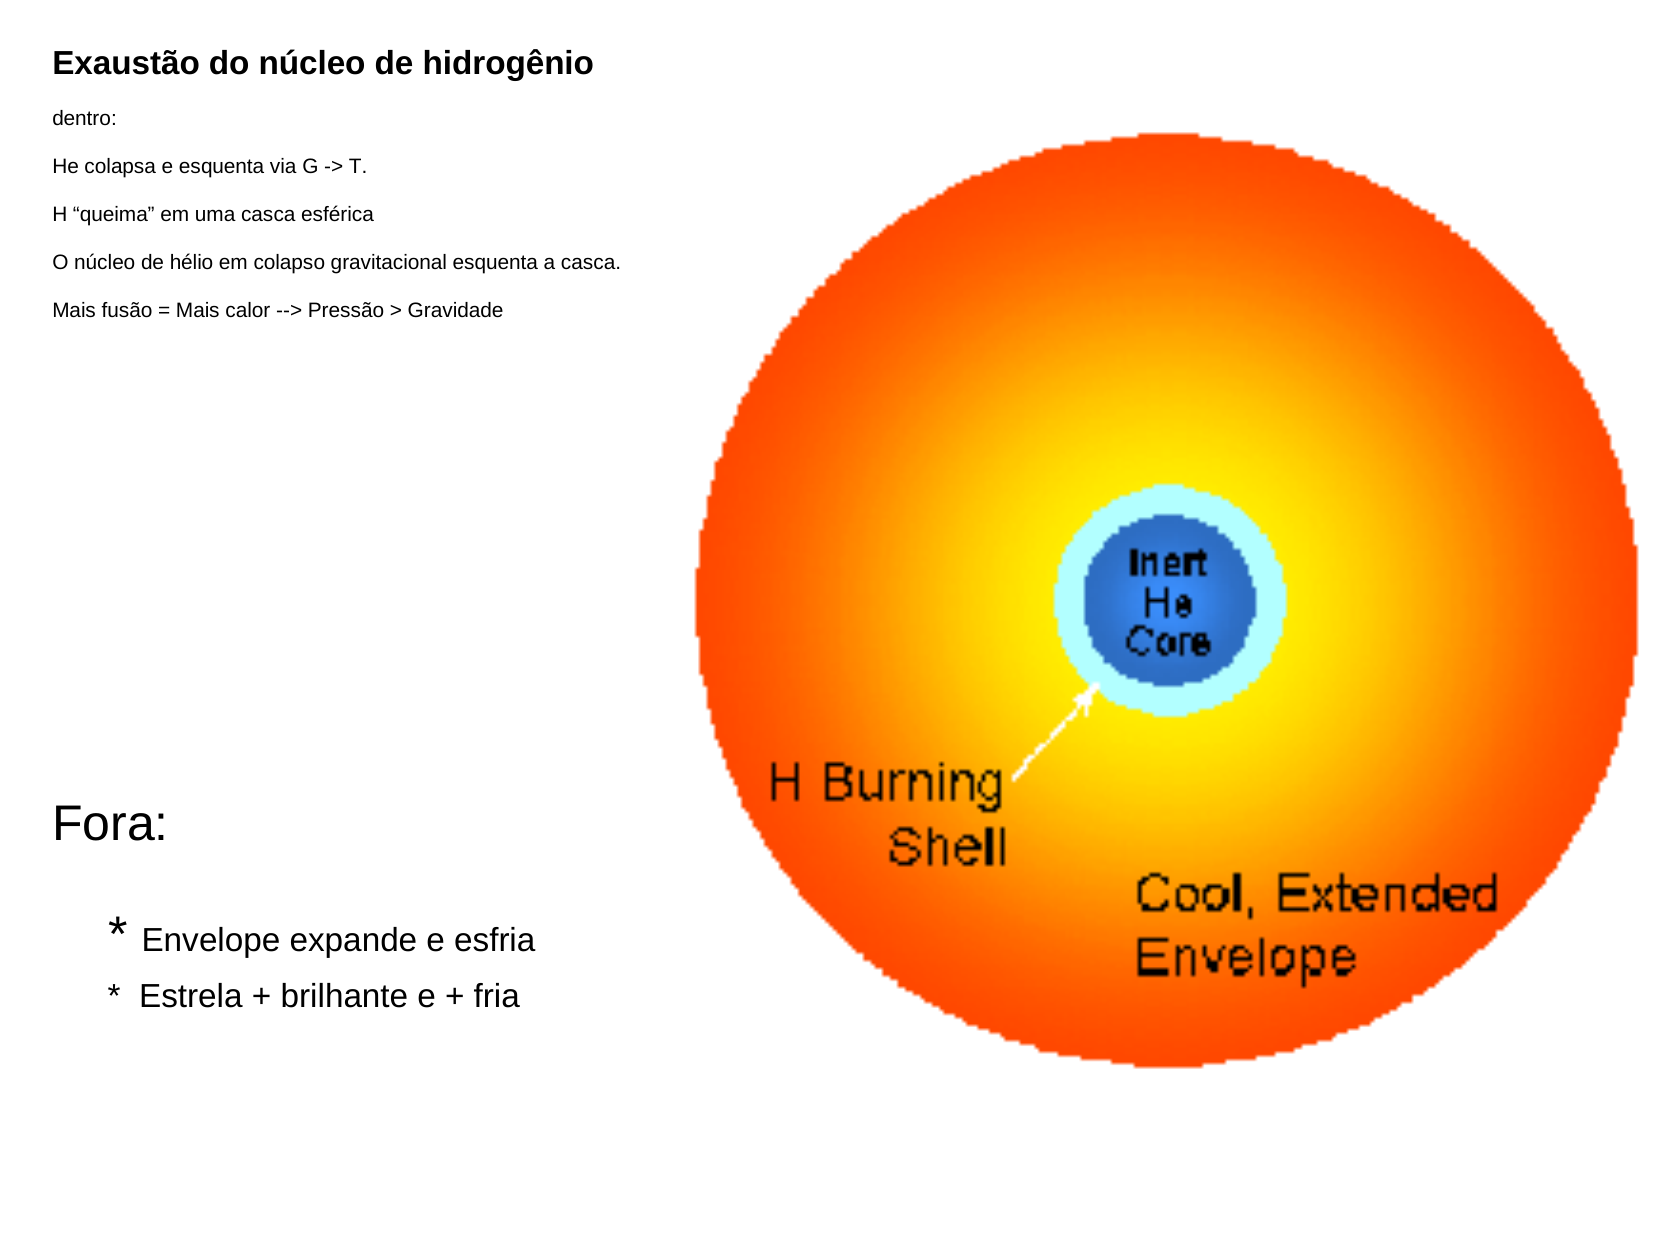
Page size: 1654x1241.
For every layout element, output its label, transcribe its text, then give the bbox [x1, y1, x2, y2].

text_box Fora: * Envelope expande e esfria * Estrela + brilhante e + fria [37, 787, 601, 1026]
text_box Exaustão do núcleo de hidrogênio dentro: He colapsa e esquenta via G -> T. H “queima” em uma casca esférica O núcleo de hélio em colapso gravitacional esquenta a casca. Mais fusão = Mais calor --> Pressão > Gravidade [37, 37, 686, 378]
picture [678, 112, 1654, 1088]
